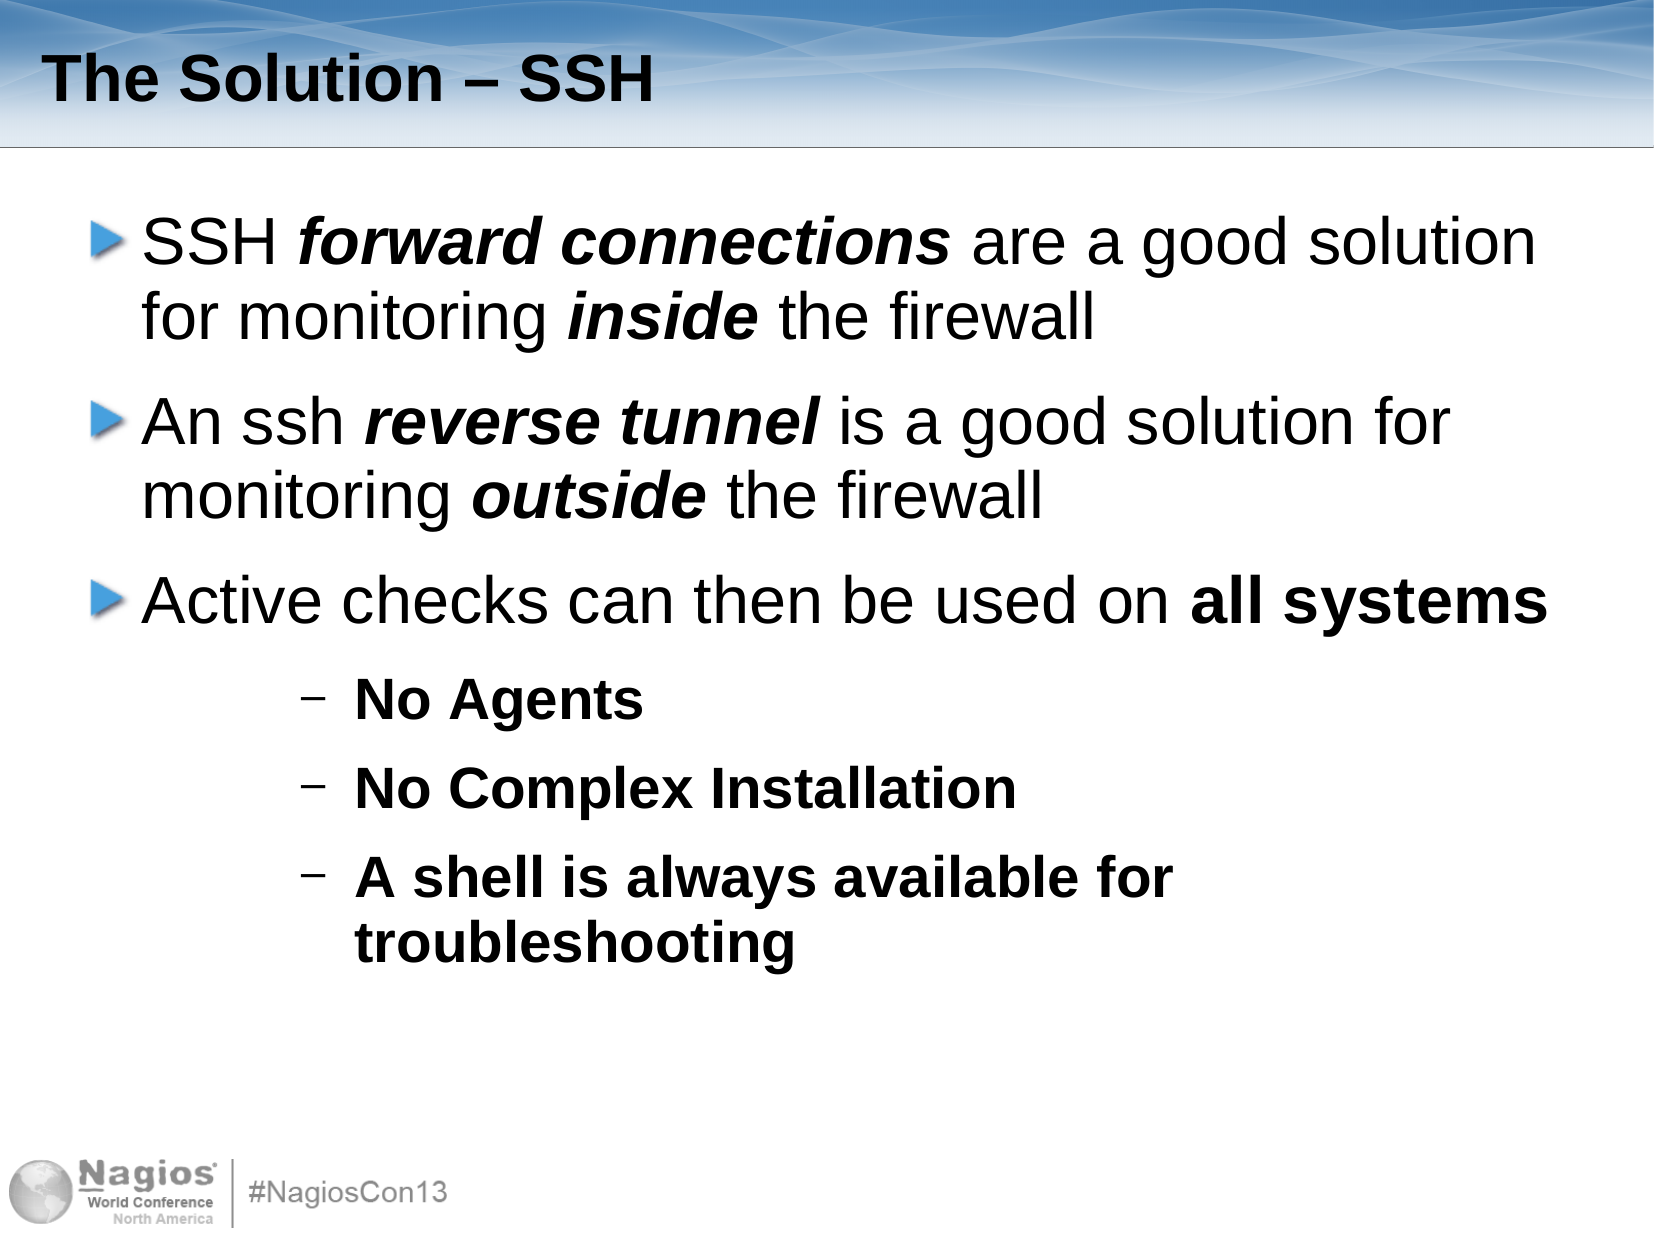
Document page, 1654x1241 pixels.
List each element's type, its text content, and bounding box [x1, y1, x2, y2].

title The Solution – SSH [41, 29, 1472, 127]
picture [0, 0, 1654, 147]
list SSH forward connections are a good solution for monitoring inside the firewall An ssh reverse tunnel is a good solution for monitoring outside the firewall Active checks can then be used on all systems No Agents No Complex Installation A shell is always available for troubleshooting [70, 204, 1560, 1024]
picture [9, 1159, 453, 1228]
